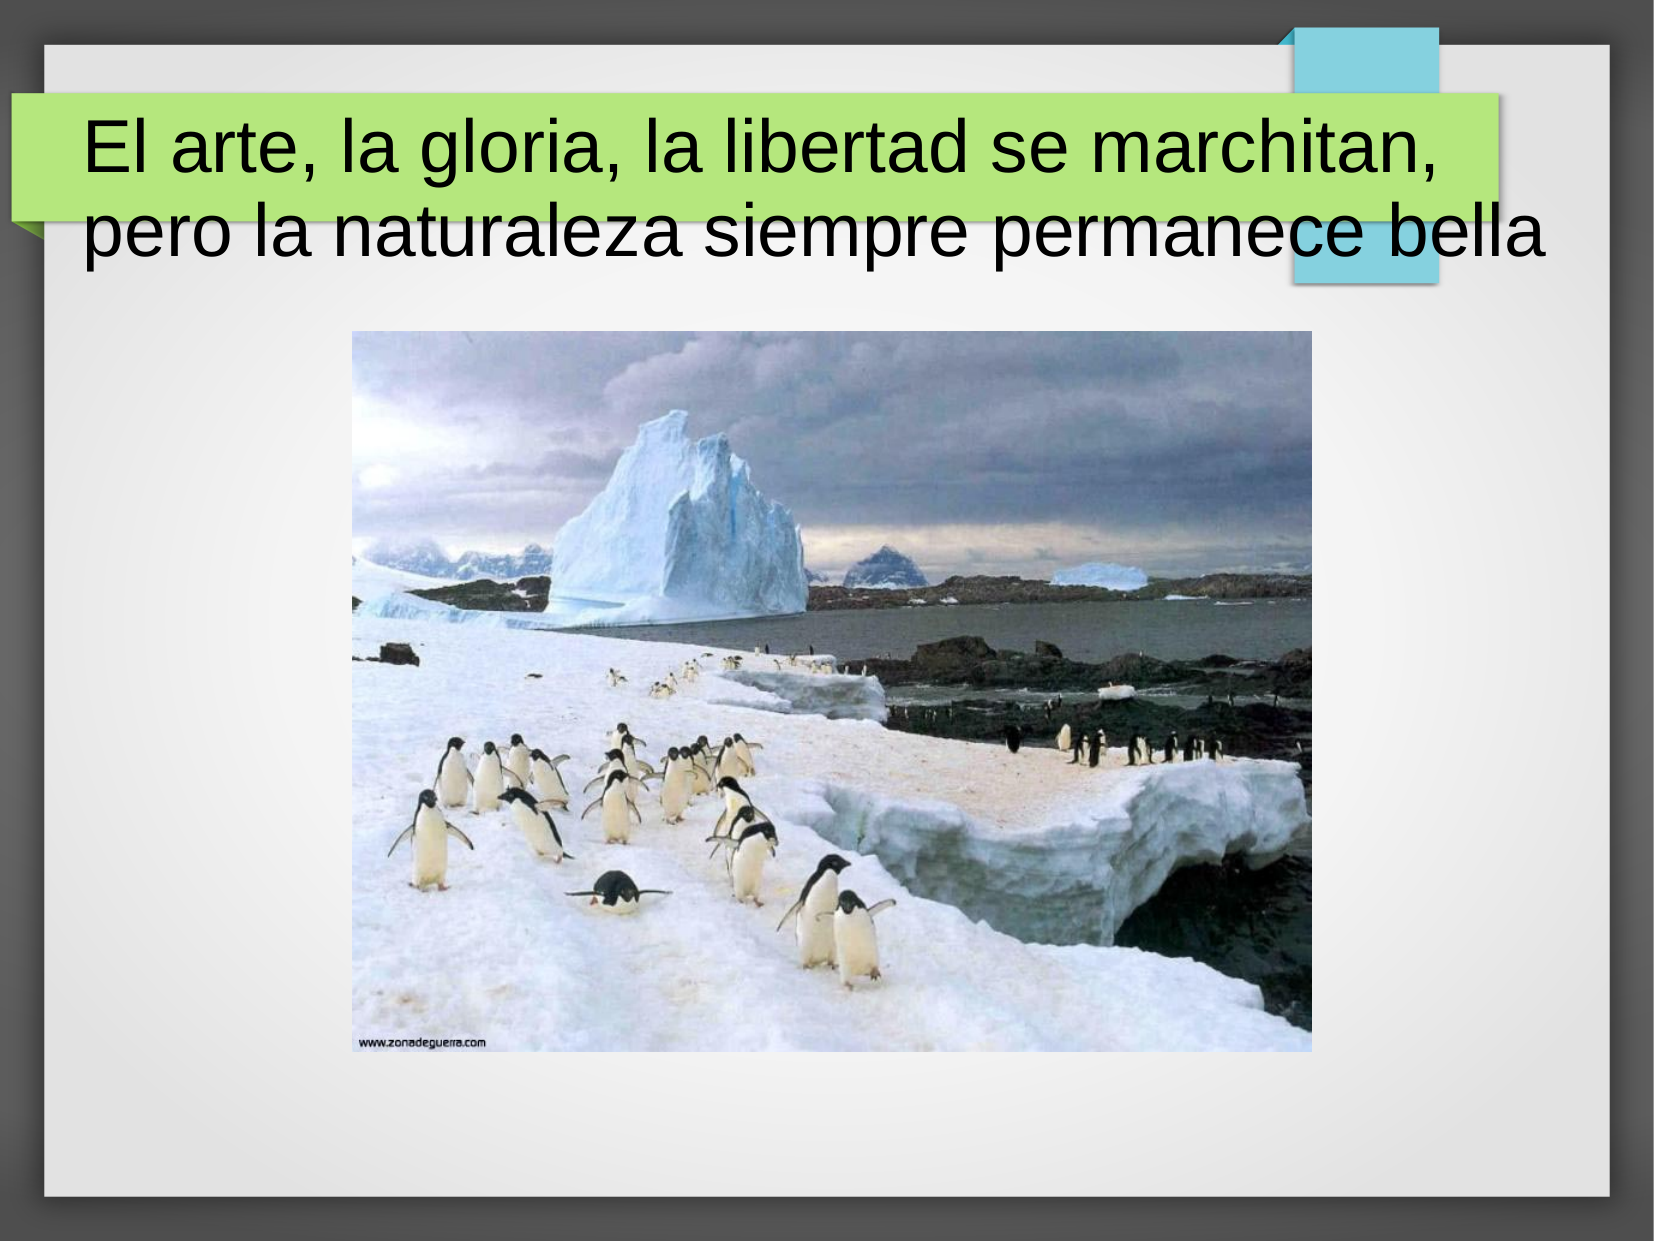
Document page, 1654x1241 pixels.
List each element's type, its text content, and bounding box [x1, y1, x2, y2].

title El arte, la gloria, la libertad se marchitan, pero la naturaleza siempre permanece bella [82, 84, 1571, 292]
picture [0, 0, 1654, 1241]
